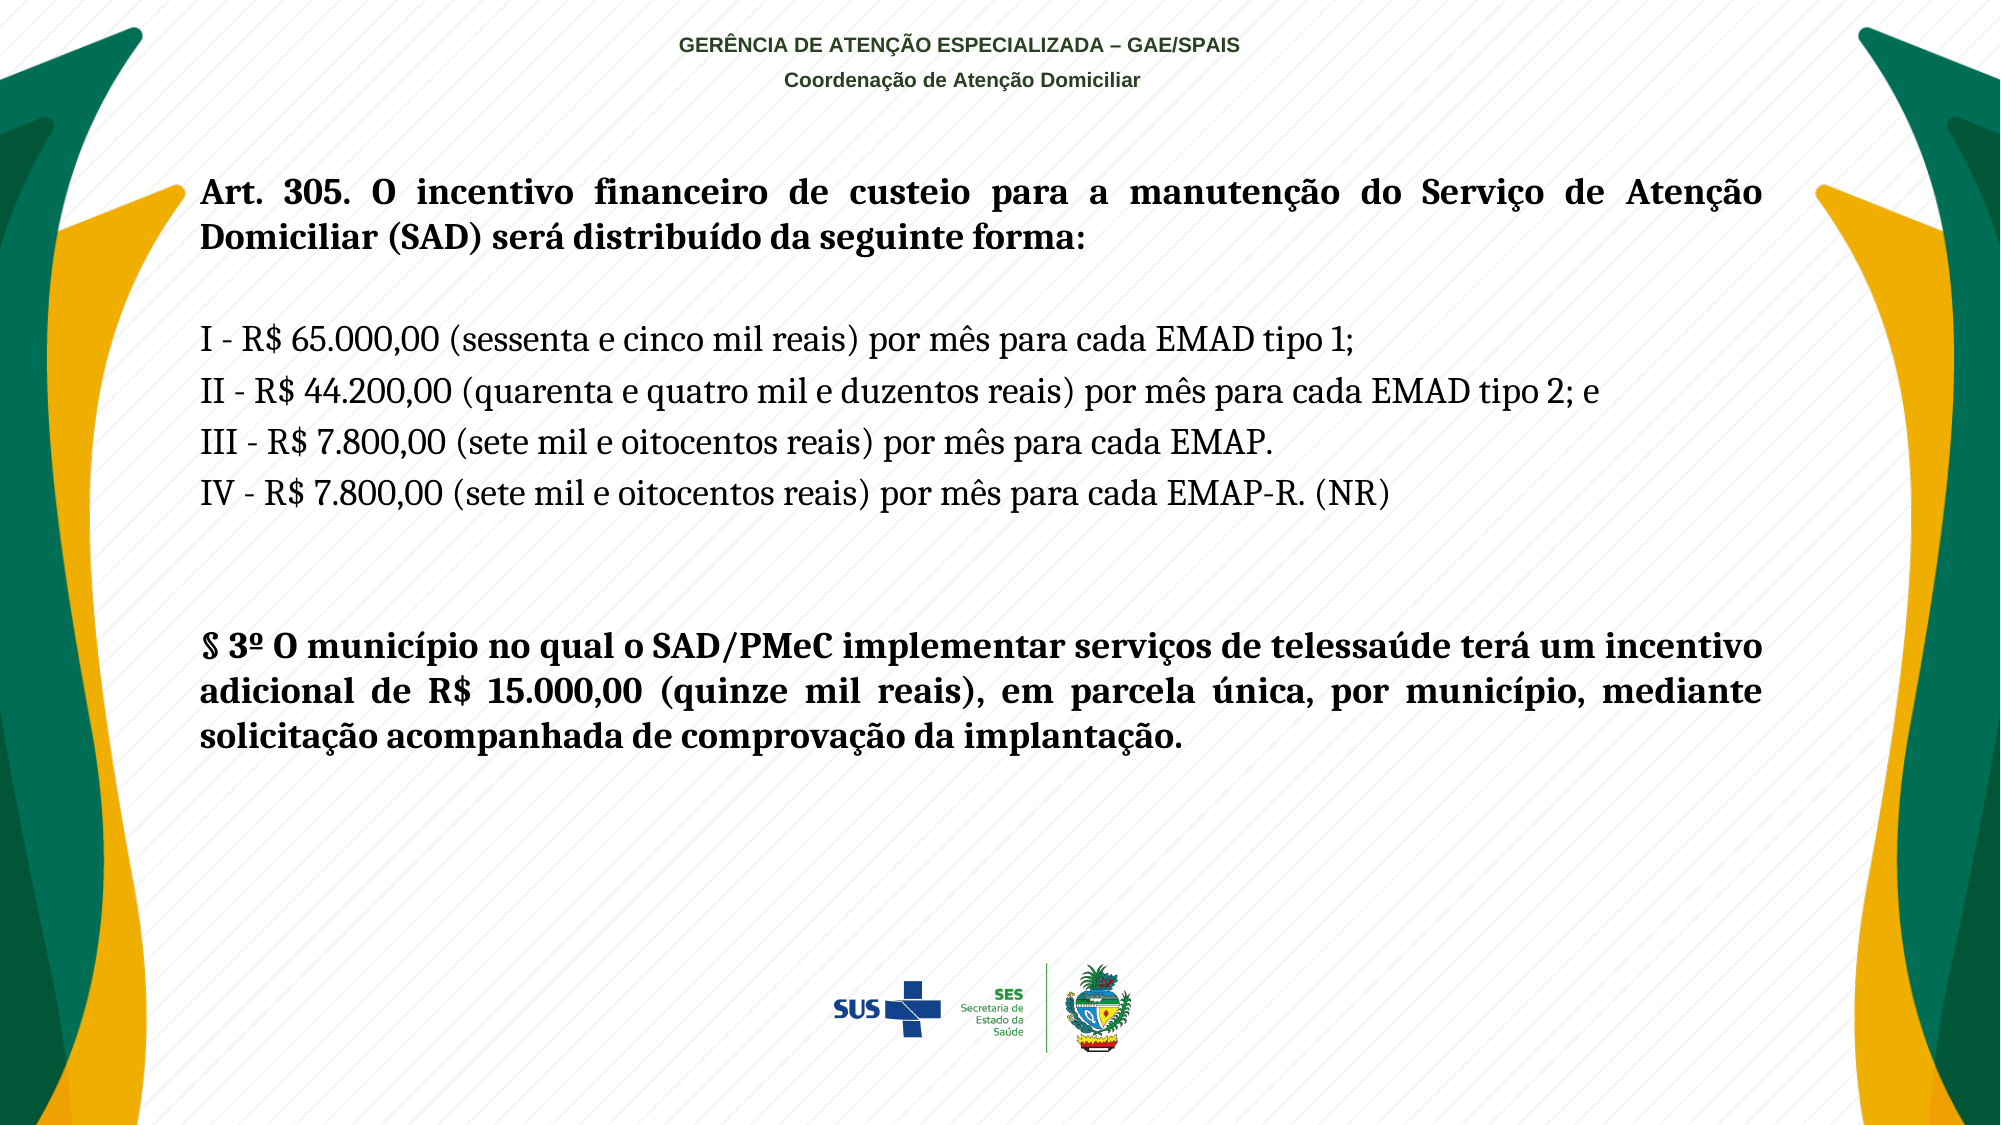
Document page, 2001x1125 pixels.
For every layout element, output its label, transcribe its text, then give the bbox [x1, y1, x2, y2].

text_box Art. 305. O incentivo financeiro de custeio para a manutenção do Serviço de Atenção Domiciliar (SAD) será distribuído da seguinte forma: I - R$ 65.000,00 (sessenta e cinco mil reais) por mês para cada EMAD tipo 1; II - R$ 44.200,00 (quarenta e quatro mil e duzentos reais) por mês para cada EMAD tipo 2; e III - R$ 7.800,00 (sete mil e oitocentos reais) por mês para cada EMAP. IV - R$ 7.800,00 (sete mil e oitocentos reais) por mês para cada EMAP-R. (NR) § 3º O município no qual o SAD/PMeC implementar serviços de telessaúde terá um incentivo adicional de R$ 15.000,00 (quinze mil reais), em parcela única, por município, mediante solicitação acompanhada de comprovação da implantação. [185, 118, 1780, 1031]
picture [0, 0, 2001, 1125]
text_box GERÊNCIA DE ATENÇÃO ESPECIALIZADA – GAE/SPAIS Coordenação de Atenção Domiciliar [221, 24, 1698, 100]
